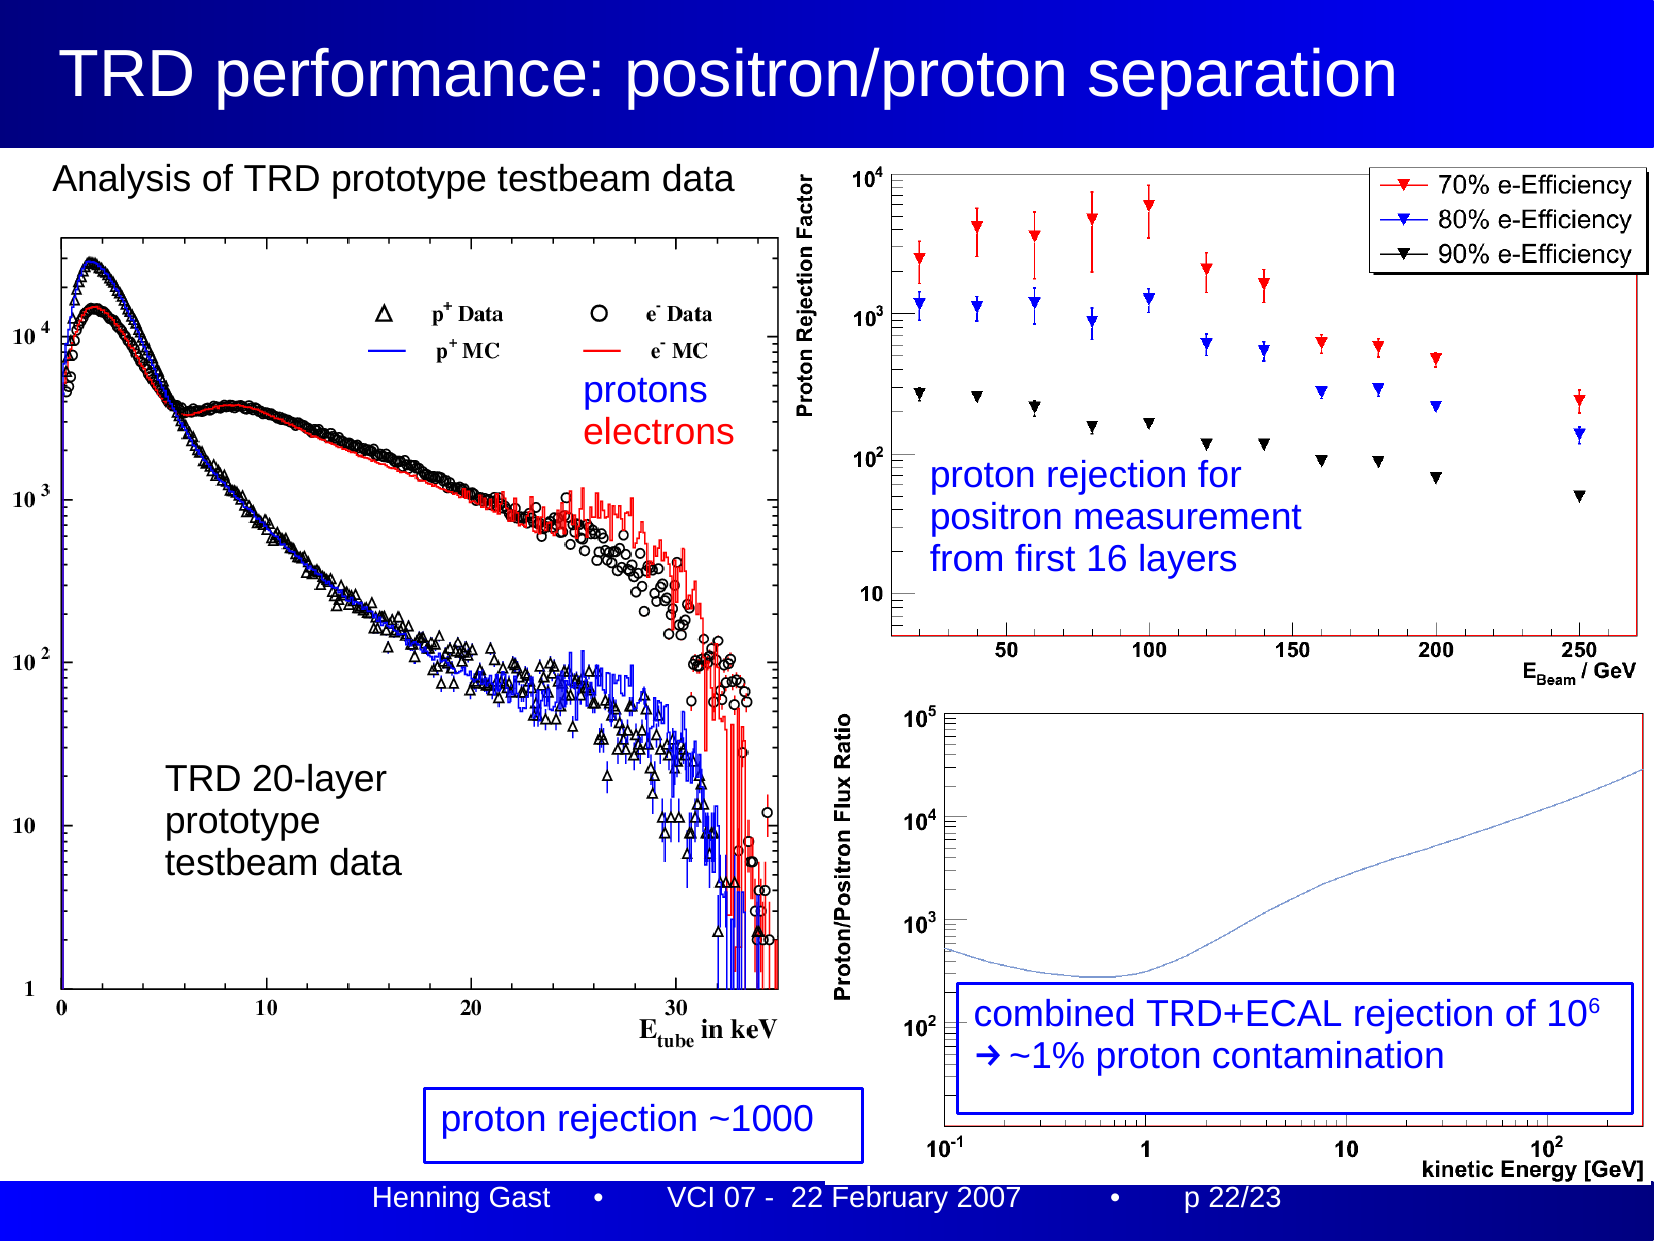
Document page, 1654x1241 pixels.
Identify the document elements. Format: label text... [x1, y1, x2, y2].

text_box proton rejection for positron measurement from first 16 layers [915, 446, 1388, 629]
text_box Analysis of TRD prototype testbeam data [37, 150, 751, 221]
text_box proton rejection ~1000 [424, 1088, 863, 1163]
picture [825, 698, 1651, 1185]
text_box combined TRD+ECAL rejection of 106 → ~1% proton contamination [957, 983, 1633, 1114]
title TRD performance: positron/proton separation [0, 0, 1654, 148]
picture [0, 161, 1651, 1058]
text_box TRD 20-layer prototype testbeam data [150, 750, 488, 933]
text_box protons electrons [568, 361, 816, 488]
